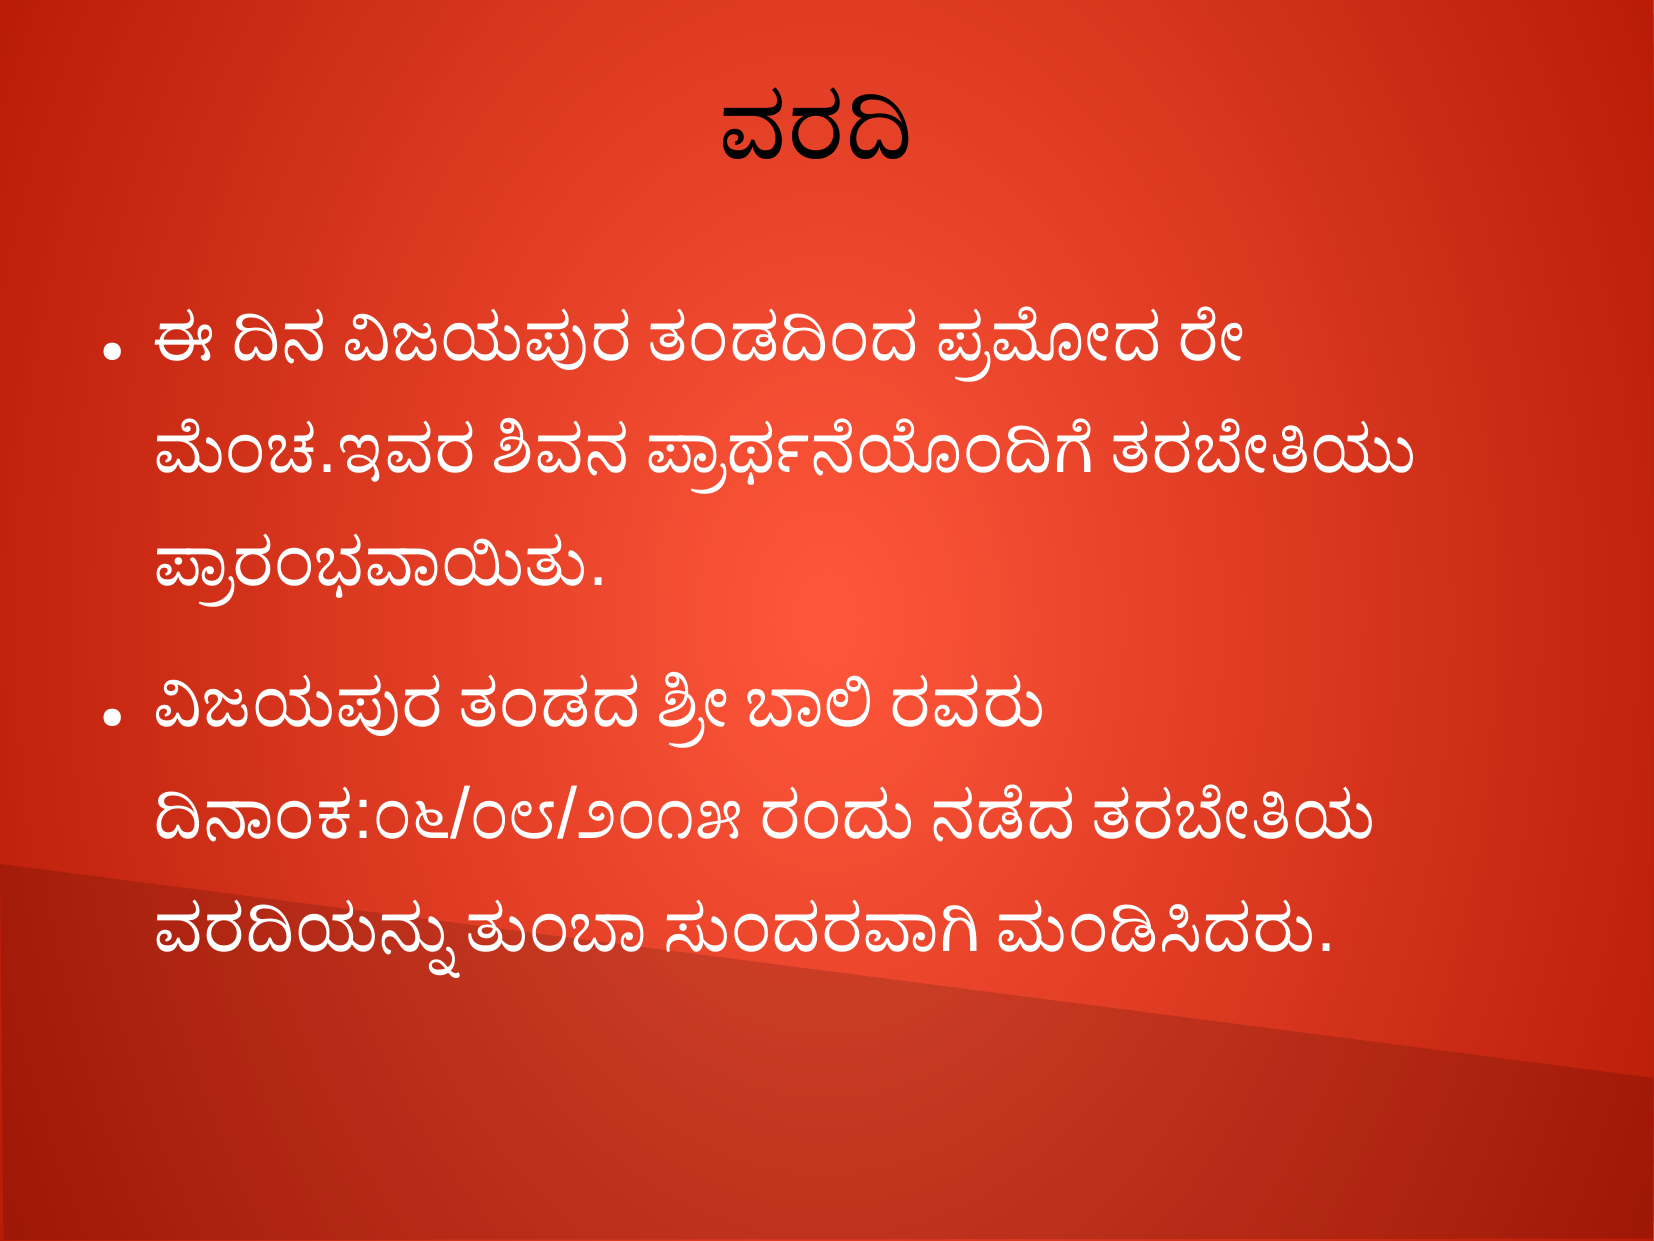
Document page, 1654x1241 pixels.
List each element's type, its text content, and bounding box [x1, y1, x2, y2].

title ವರದಿ [82, 47, 1571, 252]
list ಈ ದಿನ ವಿಜಯಪುರ ತಂಡದಿಂದ ಪ್ರಮೋದ ರೇ ಮೆಂಚ.ಇವರ ಶಿವನ ಪ್ರಾರ್ಥನೆಯೊಂದಿಗೆ ತರಬೇತಿಯು ಪ್ರಾರಂಭವಾಯಿತು. ವಿಜಯಪುರ ತಂಡದ ಶ್ರೀ ಬಾಲಿ ರವರು ದಿನಾಂಕ:೦೬/೦೮/೨೦೧೫ ರಂದು ನಡೆದ ತರಬೇತಿಯ ವರದಿಯನ್ನು ತುಂಬಾ ಸುಂದರವಾಗಿ ಮಂಡಿಸಿದರು. [82, 299, 1571, 1019]
